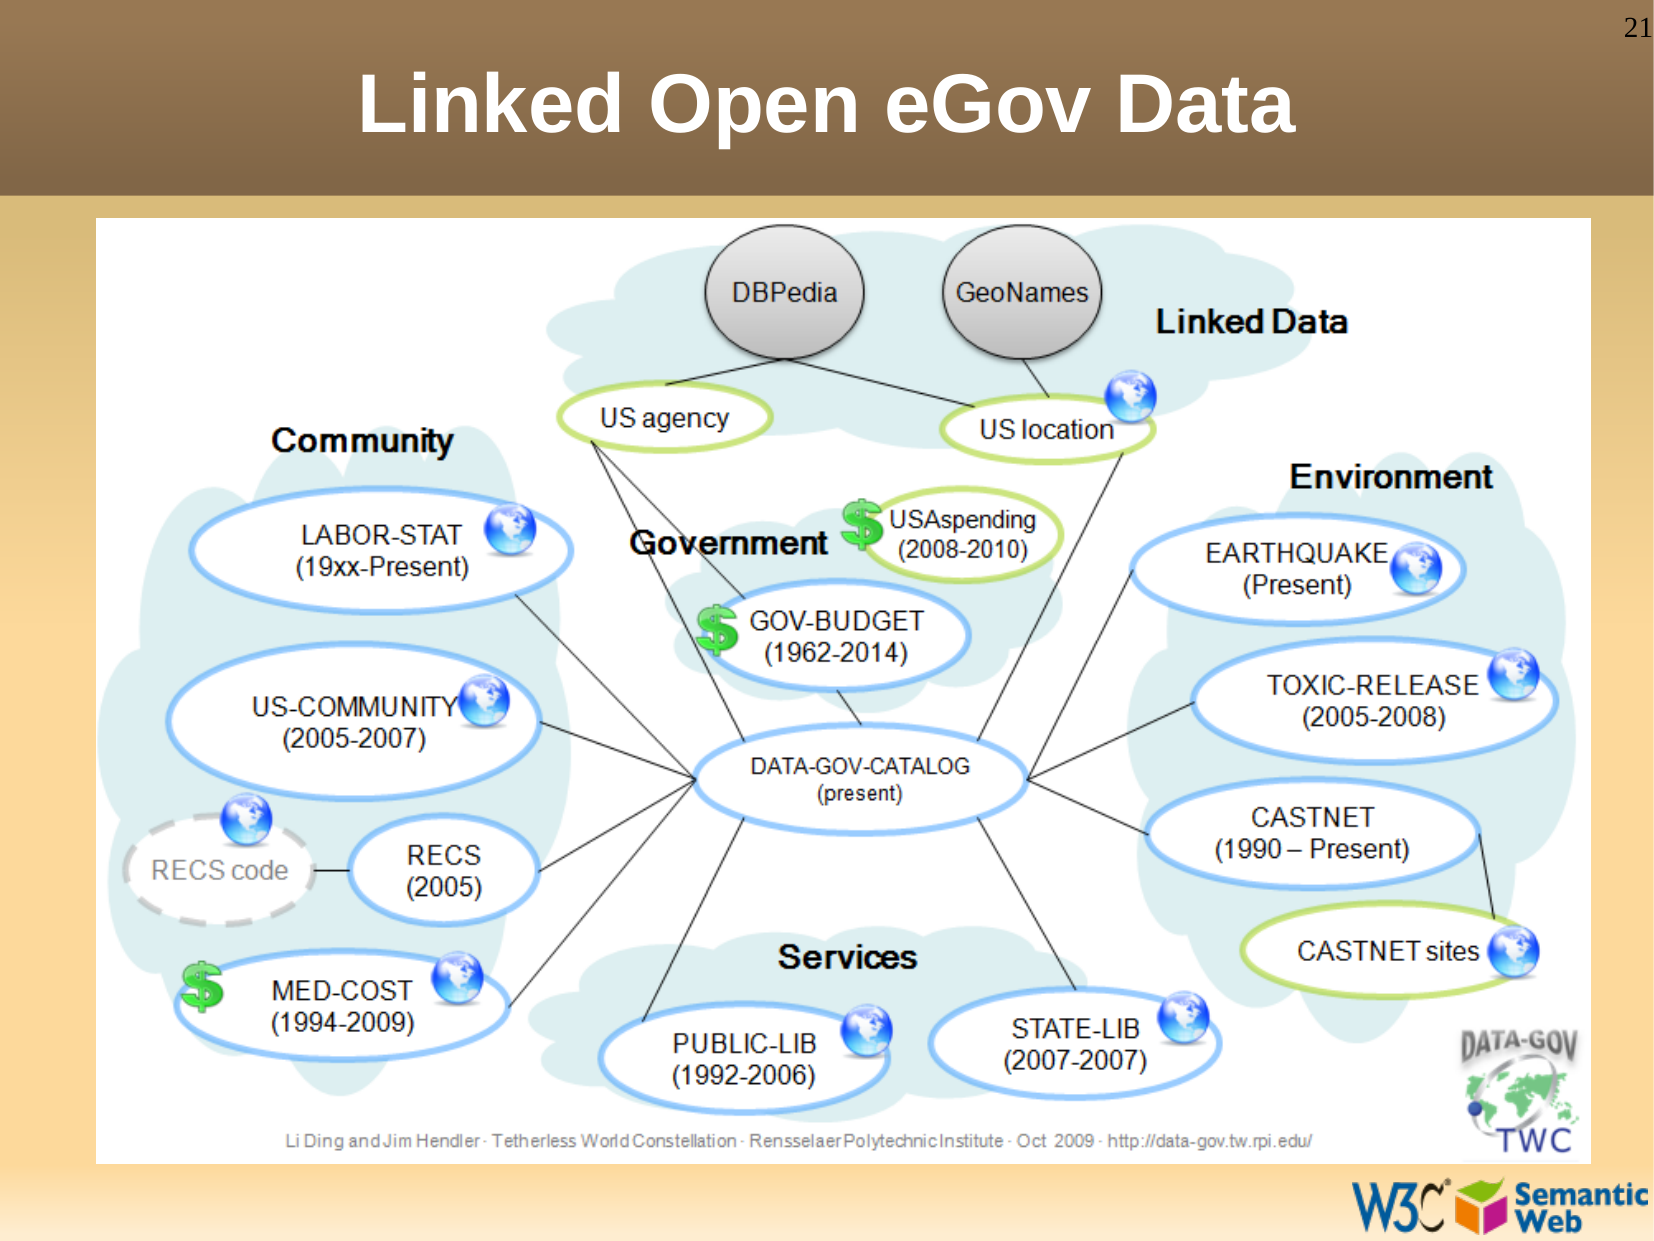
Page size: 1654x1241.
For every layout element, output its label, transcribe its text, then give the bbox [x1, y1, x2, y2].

title Linked Open eGov Data [0, 0, 1654, 208]
picture [0, 208, 1654, 1241]
